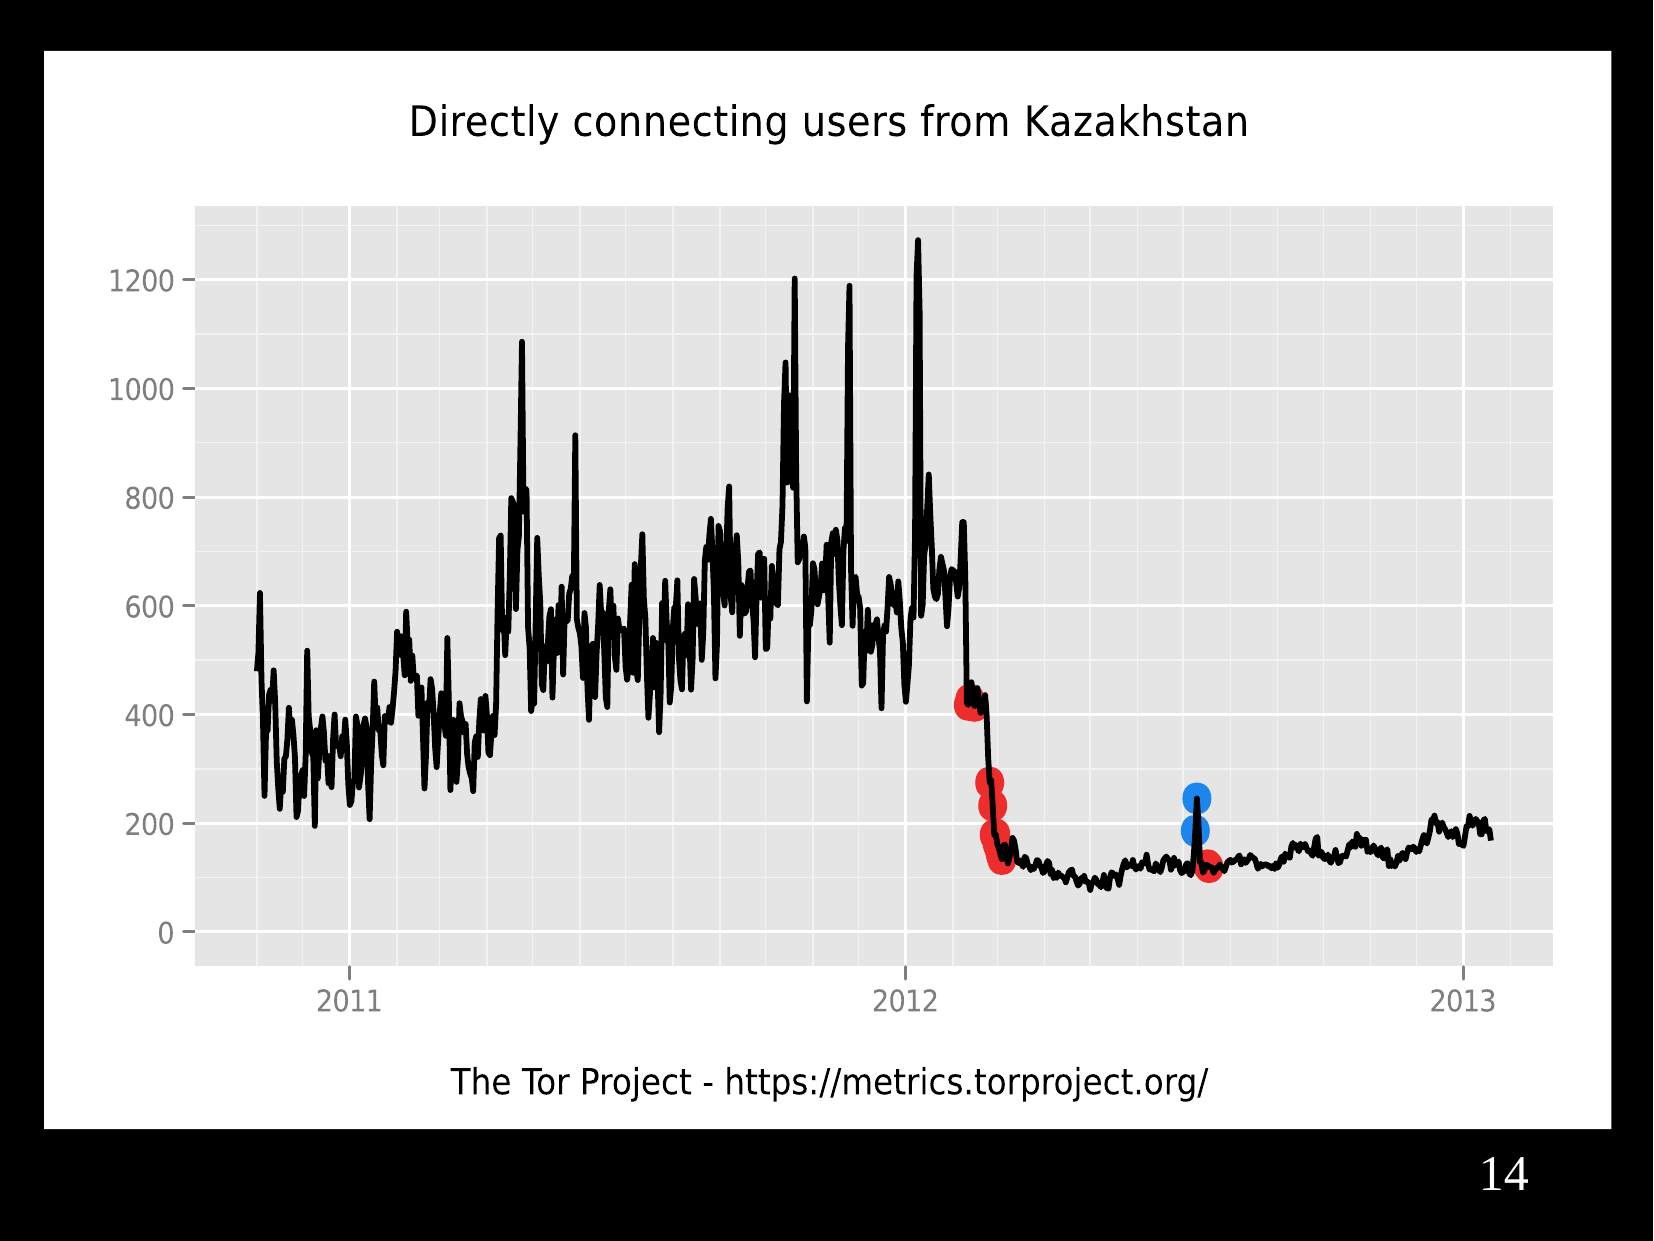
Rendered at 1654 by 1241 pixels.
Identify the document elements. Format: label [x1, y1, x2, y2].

picture [43, 49, 1613, 1131]
